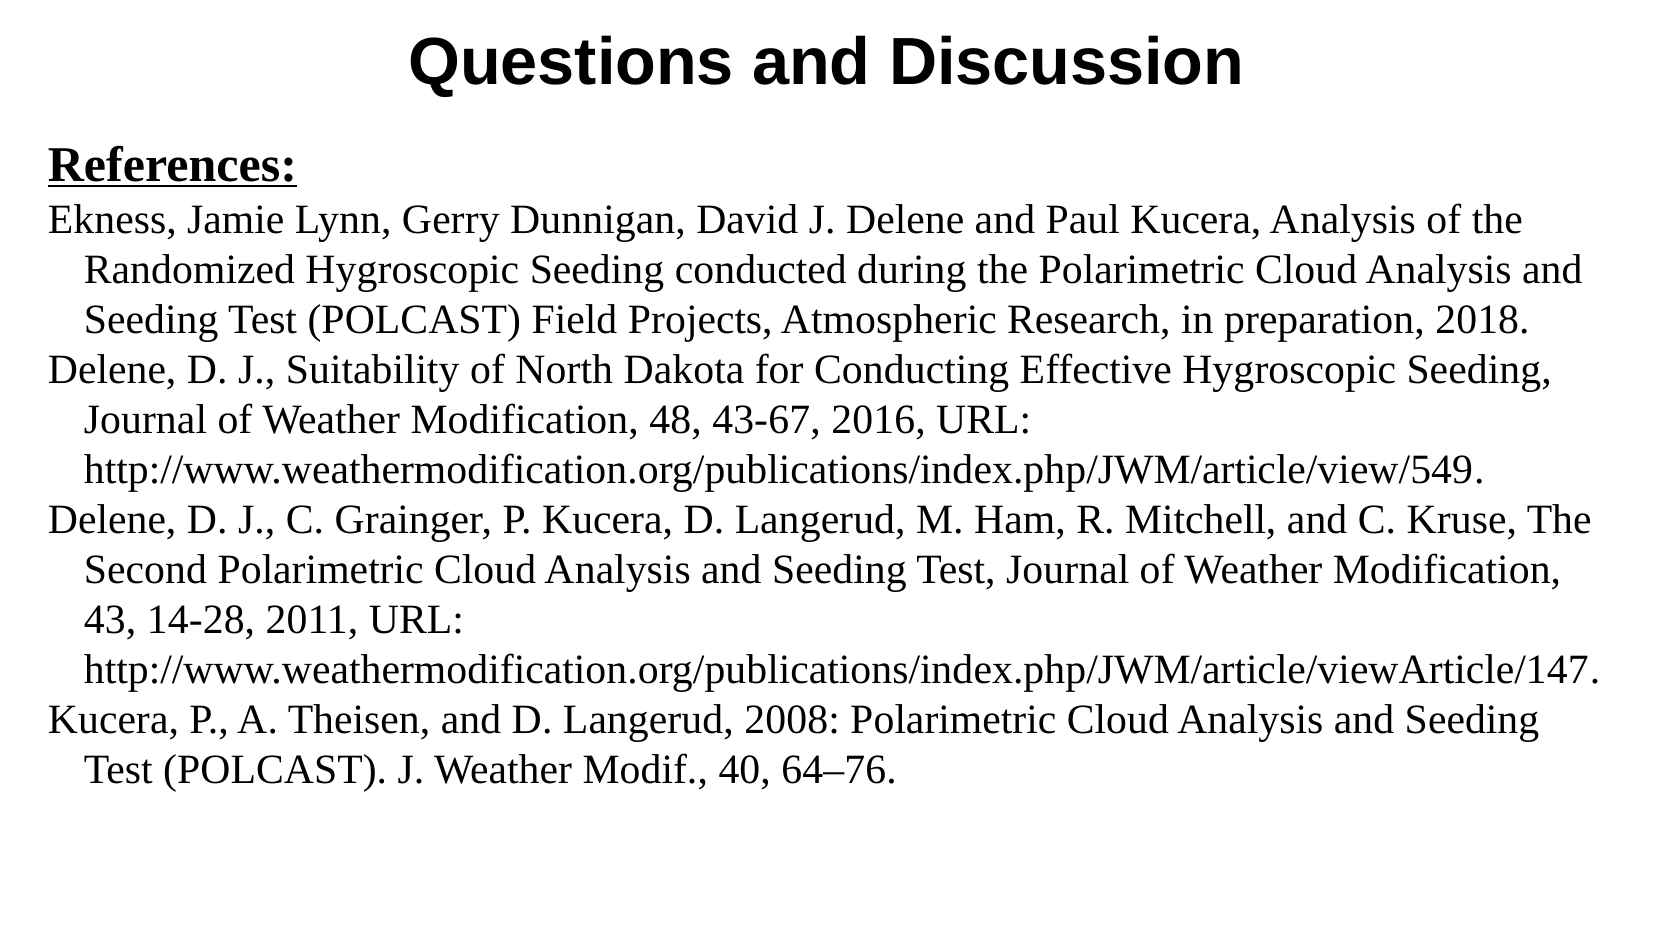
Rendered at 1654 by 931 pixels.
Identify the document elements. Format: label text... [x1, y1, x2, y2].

text_box References: Ekness, Jamie Lynn, Gerry Dunnigan, David J. Delene and Paul Kucera, Analysis of the Randomized Hygroscopic Seeding conducted during the Polarimetric Cloud Analysis and Seeding Test (POLCAST) Field Projects, Atmospheric Research, in preparation, 2018. Delene, D. J., Suitability of North Dakota for Conducting Effective Hygroscopic Seeding, Journal of Weather Modification, 48, 43-67, 2016, URL: http://www.weathermodification.org/publications/index.php/JWM/article/view/549. Delene, D. J., C. Grainger, P. Kucera, D. Langerud, M. Ham, R. Mitchell, and C. Kruse, The Second Polarimetric Cloud Analysis and Seeding Test, Journal of Weather Modification, 43, 14-28, 2011, URL: http://www.weathermodification.org/publications/index.php/JWM/article/viewArticle/147. Kucera, P., A. Theisen, and D. Langerud, 2008: Polarimetric Cloud Analysis and Seeding Test (POLCAST). J. Weather Modif., 40, 64–76. [41, 128, 1617, 825]
text_box Questions and Discussion [0, 13, 1654, 102]
